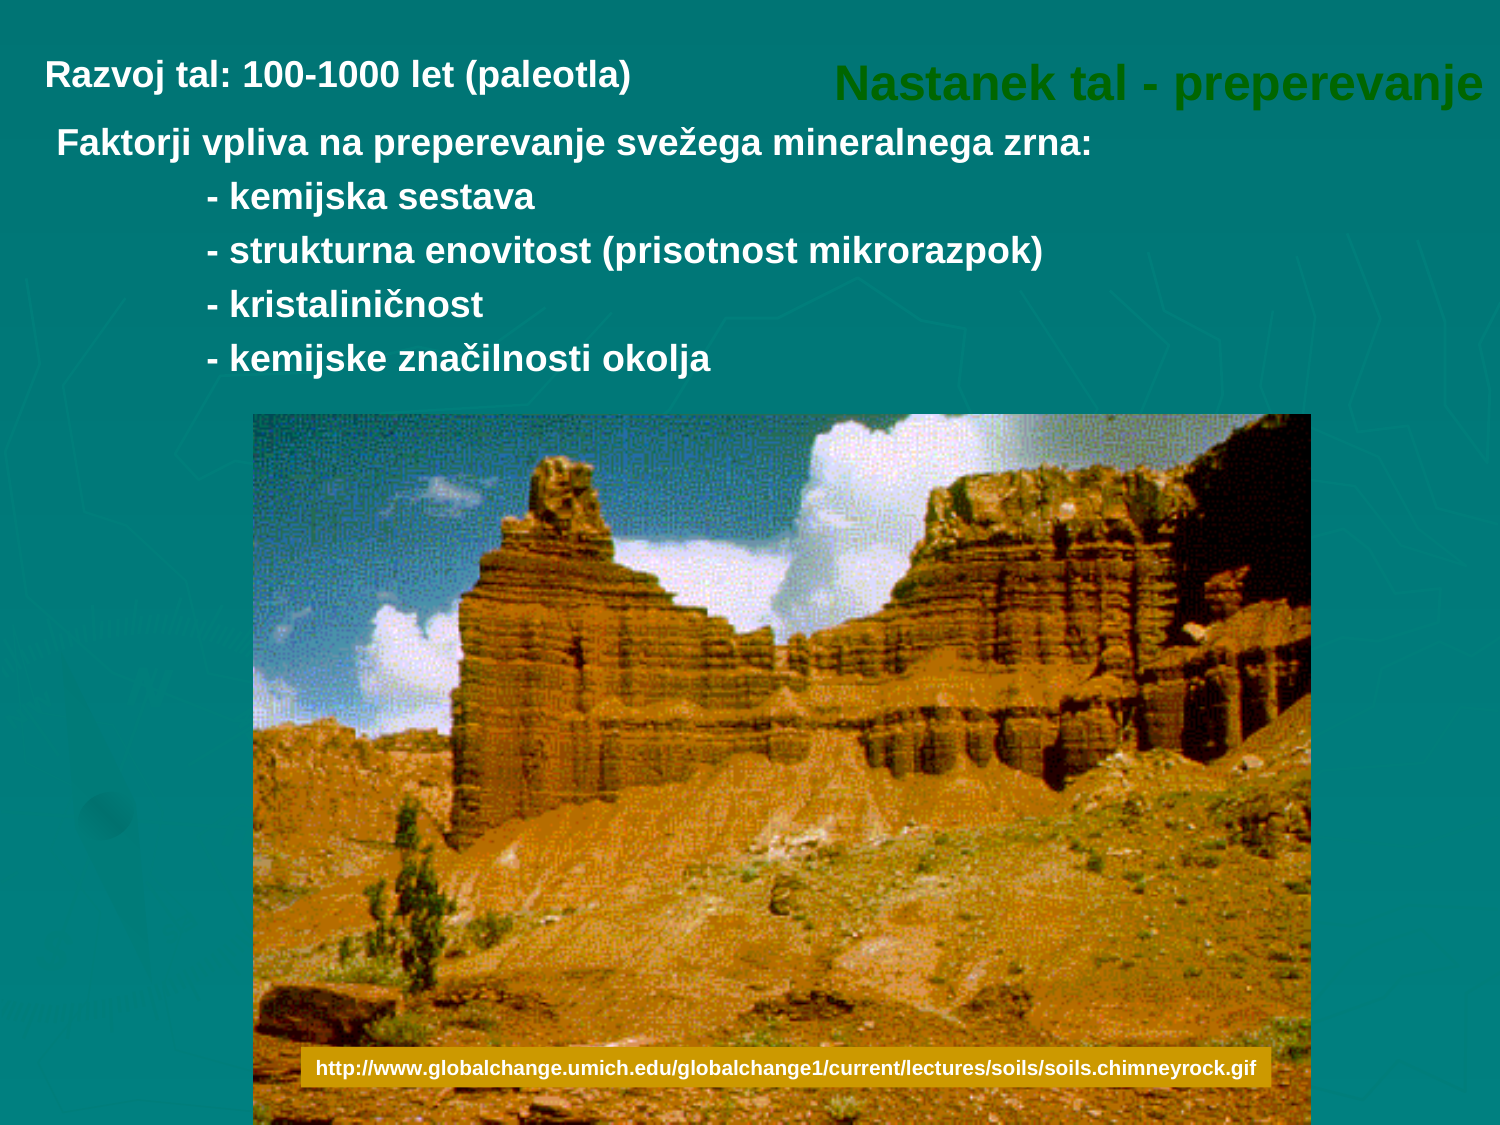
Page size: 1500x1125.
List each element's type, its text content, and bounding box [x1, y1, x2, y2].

text_box Faktorji vpliva na preperevanje svežega mineralnega zrna: - kemijska sestava - strukturna enovitost (prisotnost mikrorazpok) - kristaliničnost - kemijske značilnosti okolja [41, 101, 1119, 388]
text_box Nastanek tal - preperevanje [819, 42, 1500, 119]
text_box http://www.globalchange.umich.edu/globalchange1/current/lectures/soils/soils.chimneyrock.gif [300, 1046, 1272, 1088]
picture [253, 414, 1311, 1125]
text_box Razvoj tal: 100-1000 let (paleotla) [29, 42, 647, 104]
